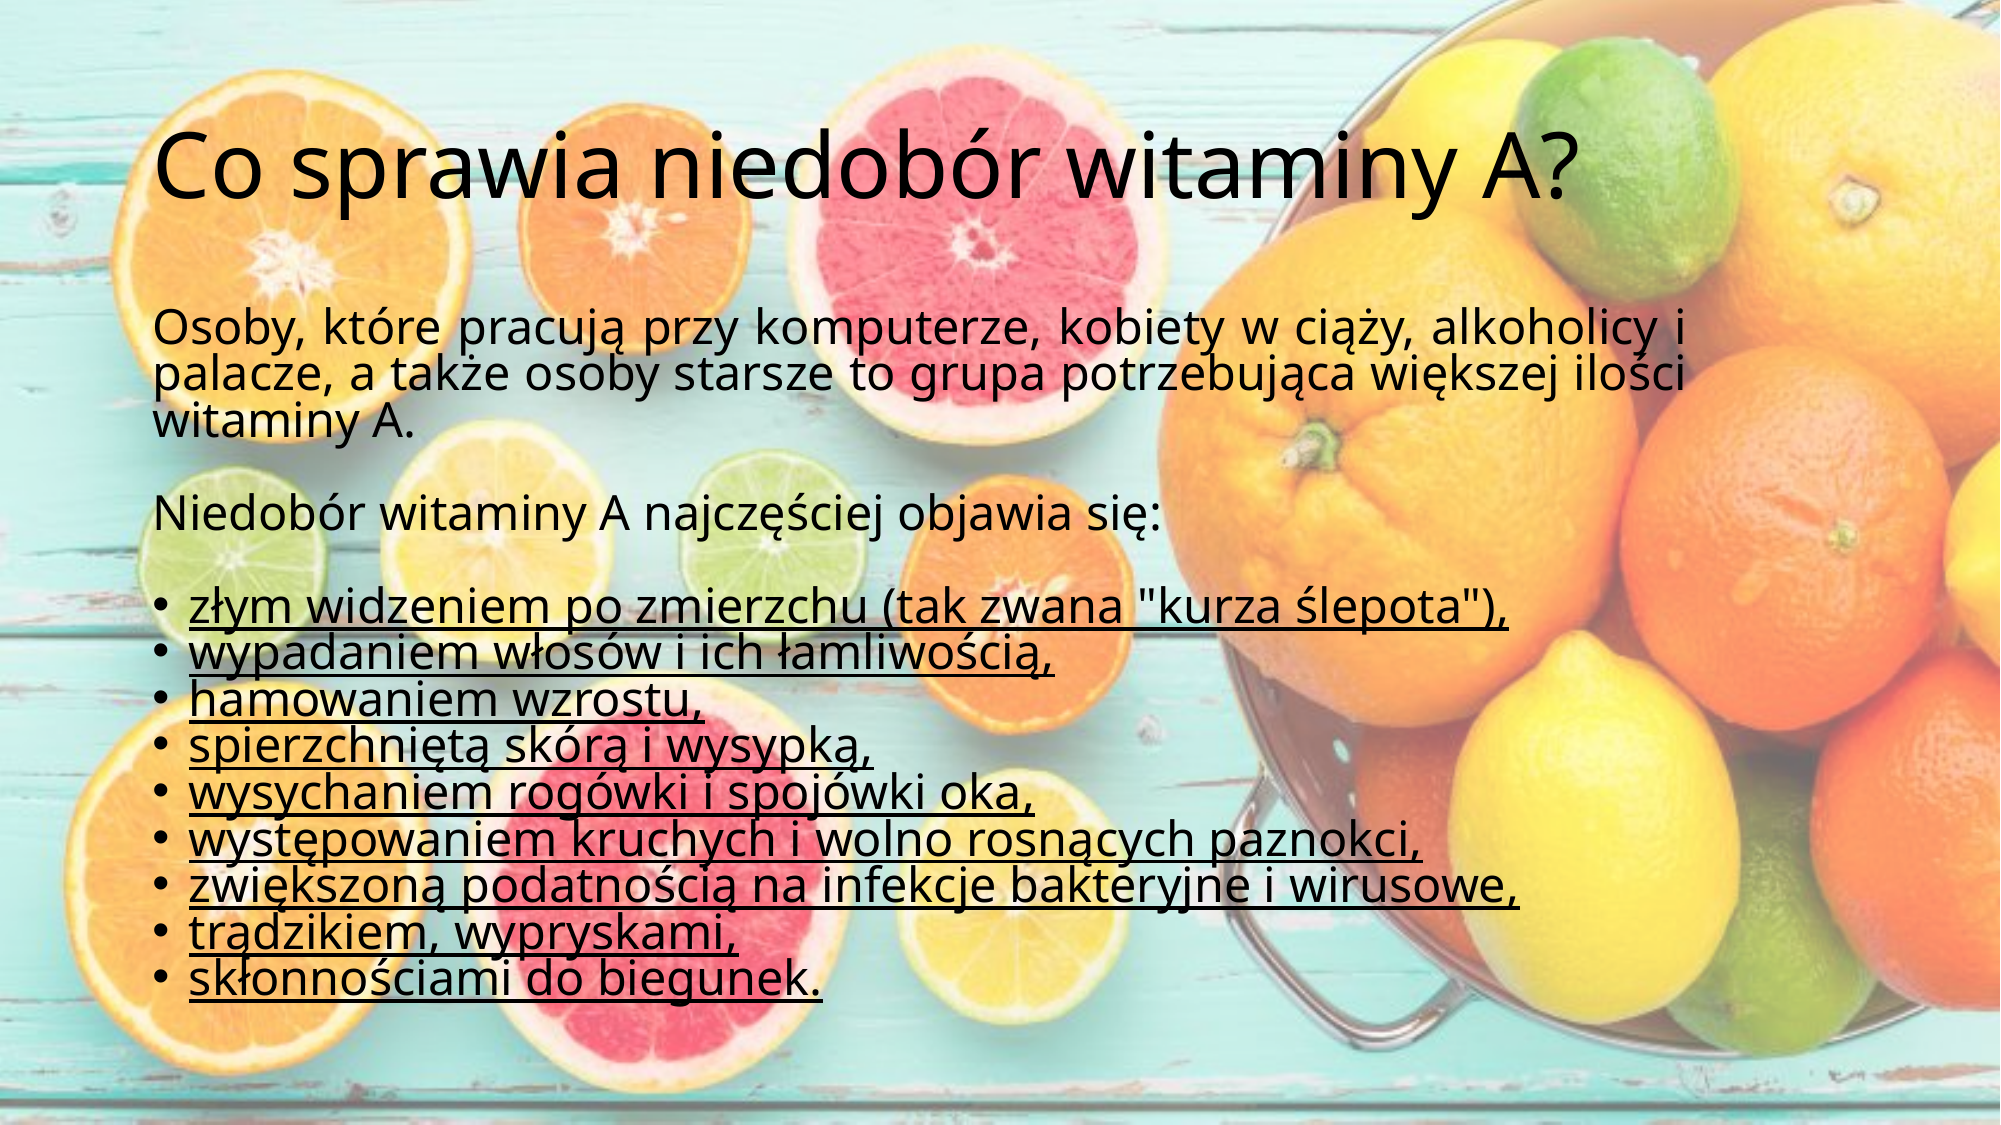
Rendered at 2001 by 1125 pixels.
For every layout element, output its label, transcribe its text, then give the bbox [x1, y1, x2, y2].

title Co sprawia niedobór witaminy A? [137, 59, 1863, 278]
list Osoby, które pracują przy komputerze, kobiety w ciąży, alkoholicy i palacze, a także osoby starsze to grupa potrzebująca większej ilości witaminy A. Niedobór witaminy A najczęściej objawia się: złym widzeniem po zmierzchu (tak zwana "kurza ślepota"), wypadaniem włosów i ich łamliwością, hamowaniem wzrostu, spierzchniętą skórą i wysypką, wysychaniem rogówki i spojówki oka, występowaniem kruchych i wolno rosnących paznokci, zwiększoną podatnością na infekcje bakteryjne i wirusowe, trądzikiem, wypryskami, skłonnościami do biegunek. [137, 299, 1863, 1014]
